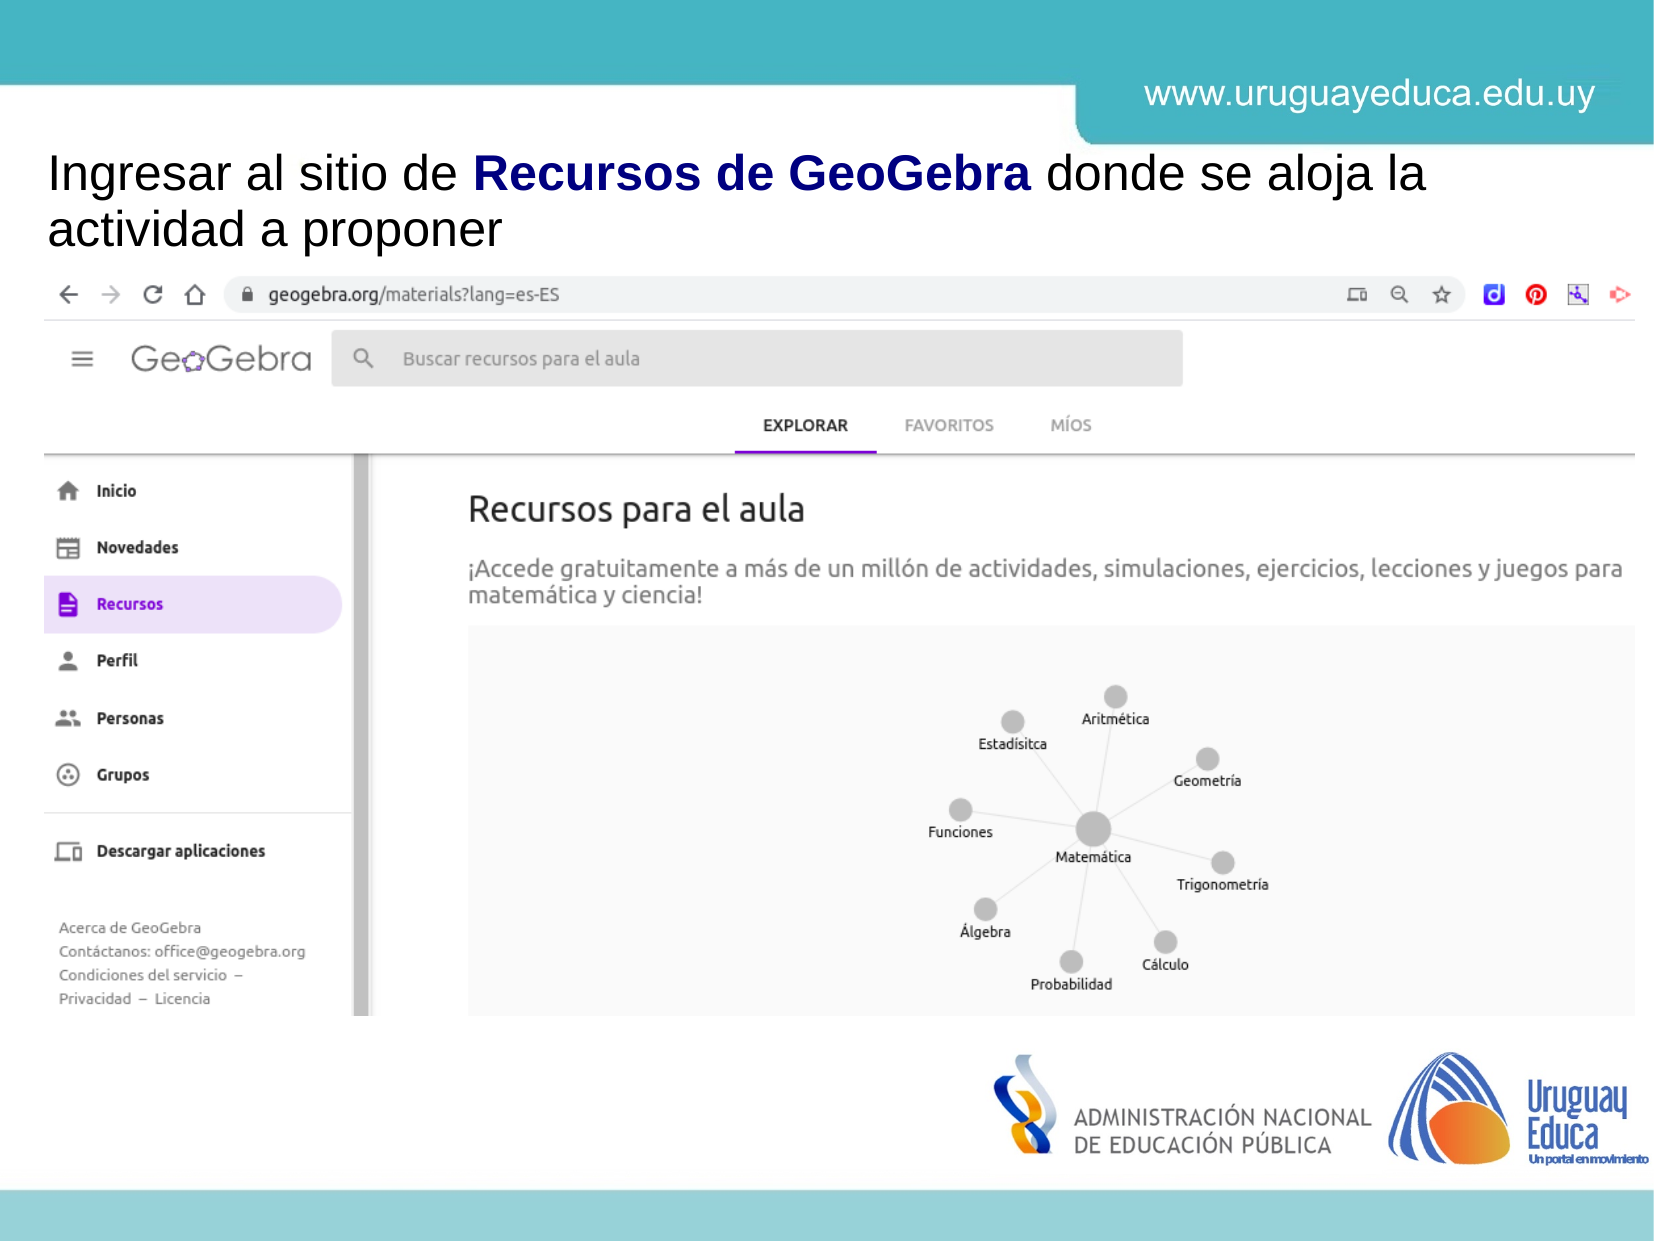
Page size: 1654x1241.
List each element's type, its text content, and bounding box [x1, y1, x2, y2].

picture [0, 0, 1654, 1241]
title Ingresar al sitio de Recursos de GeoGebra donde se aloja la actividad a proponer [47, 0, 1588, 271]
